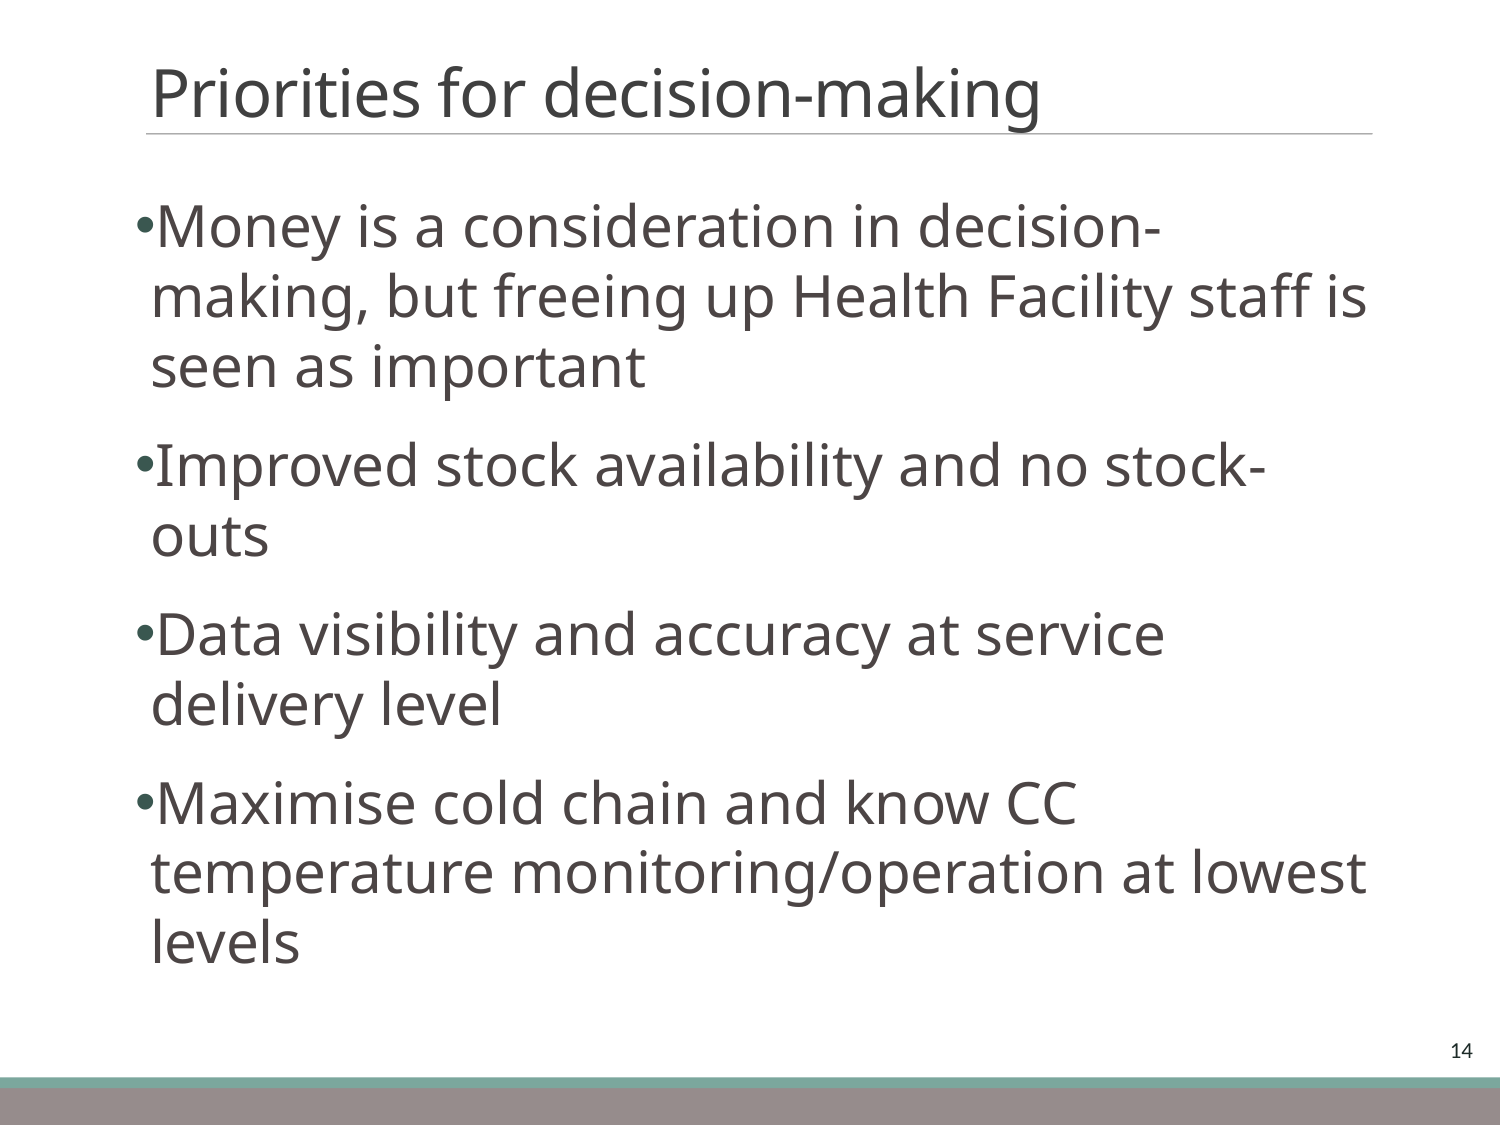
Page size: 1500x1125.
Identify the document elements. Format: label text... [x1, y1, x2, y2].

title Priorities for decision-making [135, 47, 1373, 139]
slide_number <number> [1403, 1023, 1489, 1077]
list Money is a consideration in decision-making, but freeing up Health Facility staff is seen as important Improved stock availability and no stock-outs Data visibility and accuracy at service delivery level Maximise cold chain and know CC temperature monitoring/operation at lowest levels [135, 181, 1373, 1024]
